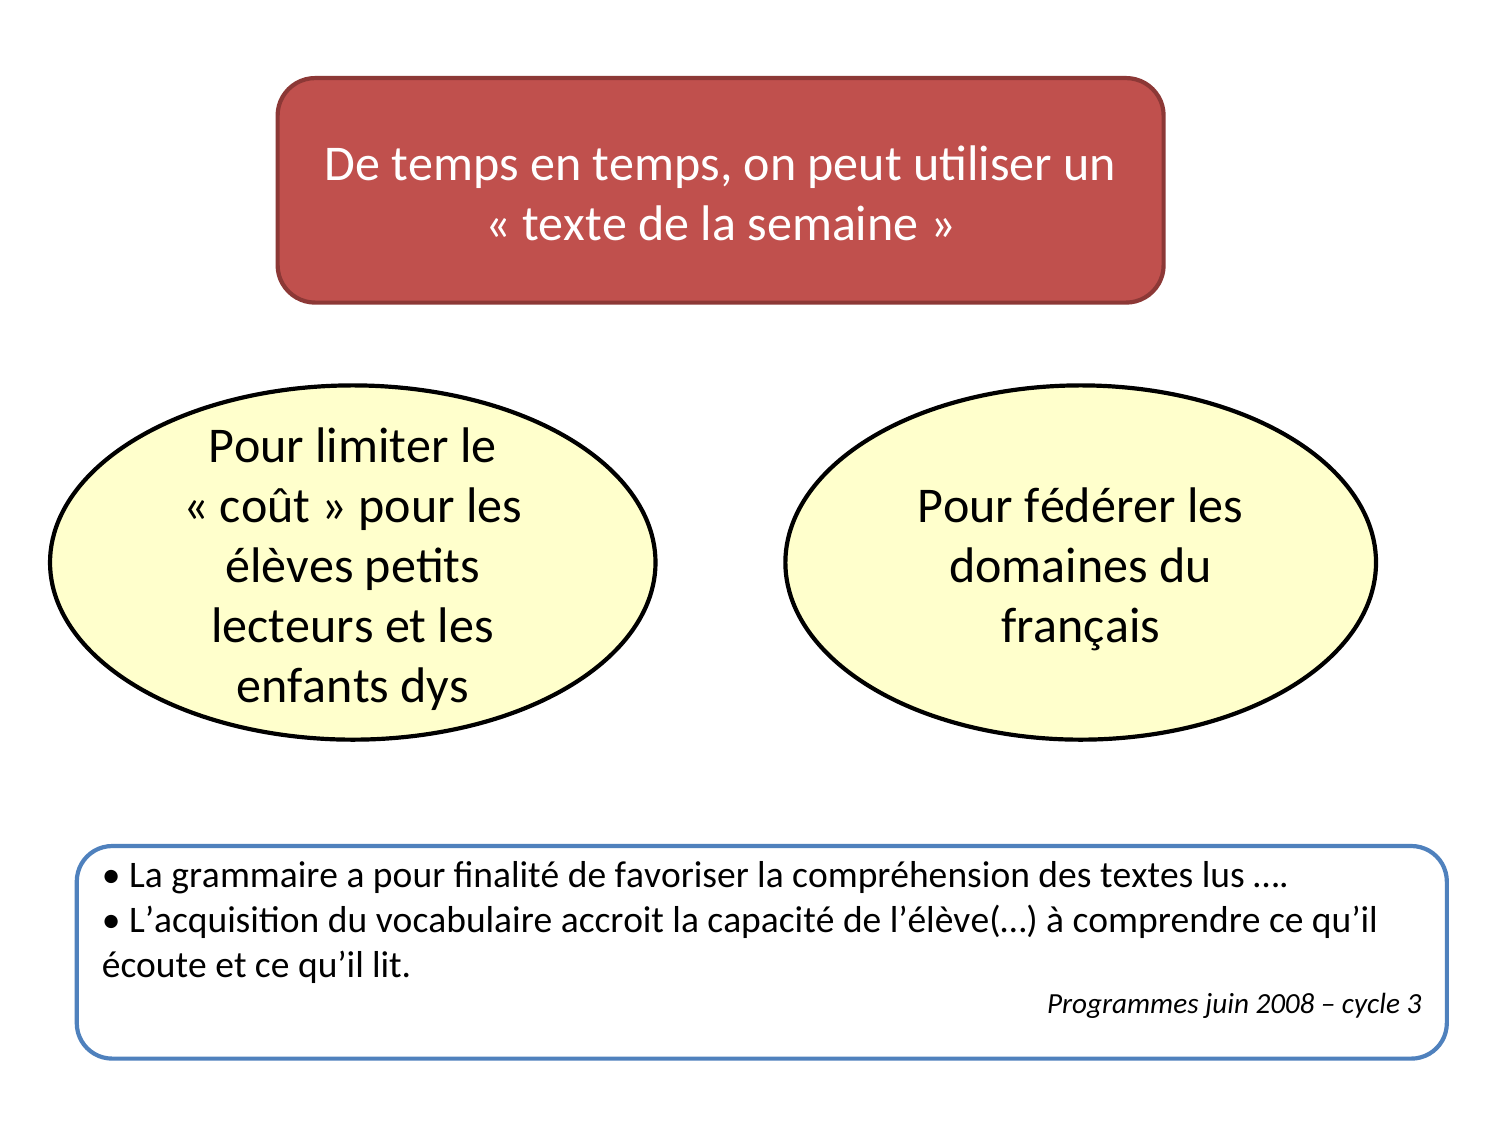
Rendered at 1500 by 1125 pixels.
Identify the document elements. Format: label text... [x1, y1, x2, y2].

text_box Pour limiter le « coût » pour les élèves petits lecteurs et les enfants dys [50, 385, 656, 740]
text_box • La grammaire a pour finalité de favoriser la compréhension des textes lus …. • L’acquisition du vocabulaire accroit la capacité de l’élève(…) à comprendre ce qu’il écoute et ce qu’il lit. Programmes juin 2008 – cycle 3 [76, 846, 1447, 1059]
text_box Pour fédérer les domaines du français [785, 385, 1377, 740]
text_box De temps en temps, on peut utiliser un « texte de la semaine » [277, 78, 1164, 303]
